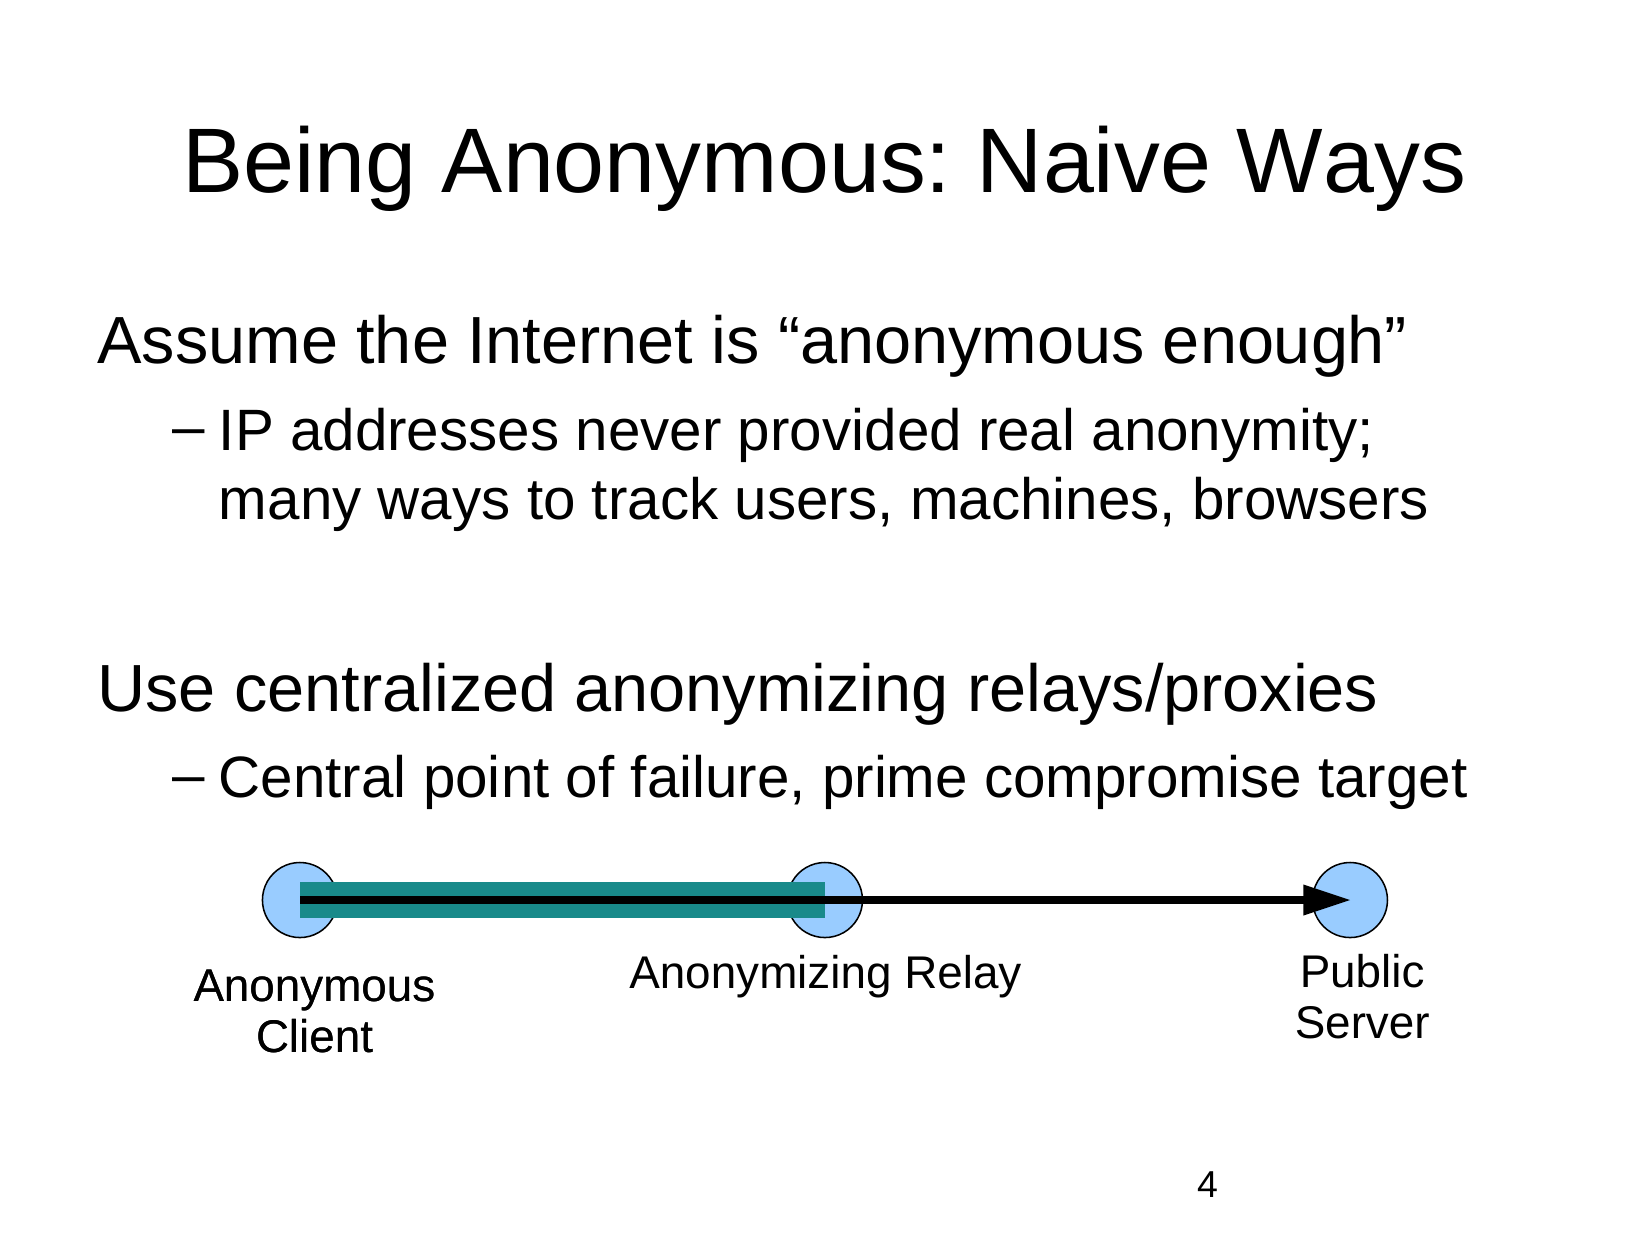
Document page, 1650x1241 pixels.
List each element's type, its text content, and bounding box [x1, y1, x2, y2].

text_box Anonymous Client [164, 950, 465, 1078]
text_box [792, 862, 863, 896]
title Being Anonymous: Naive Ways [82, 46, 1568, 260]
text_box [792, 904, 863, 937]
text_box [262, 862, 333, 938]
text_box Anonymizing Relay [488, 937, 1163, 1009]
list Assume the Internet is “anonymous enough” IP addresses never provided real anonymity; many ways to track users, machines, browsers Use centralized anonymizing relays/proxies Central point of failure, prime compromise target [82, 289, 1568, 818]
text_box [1314, 862, 1388, 936]
text_box Public Server [1212, 936, 1512, 1064]
